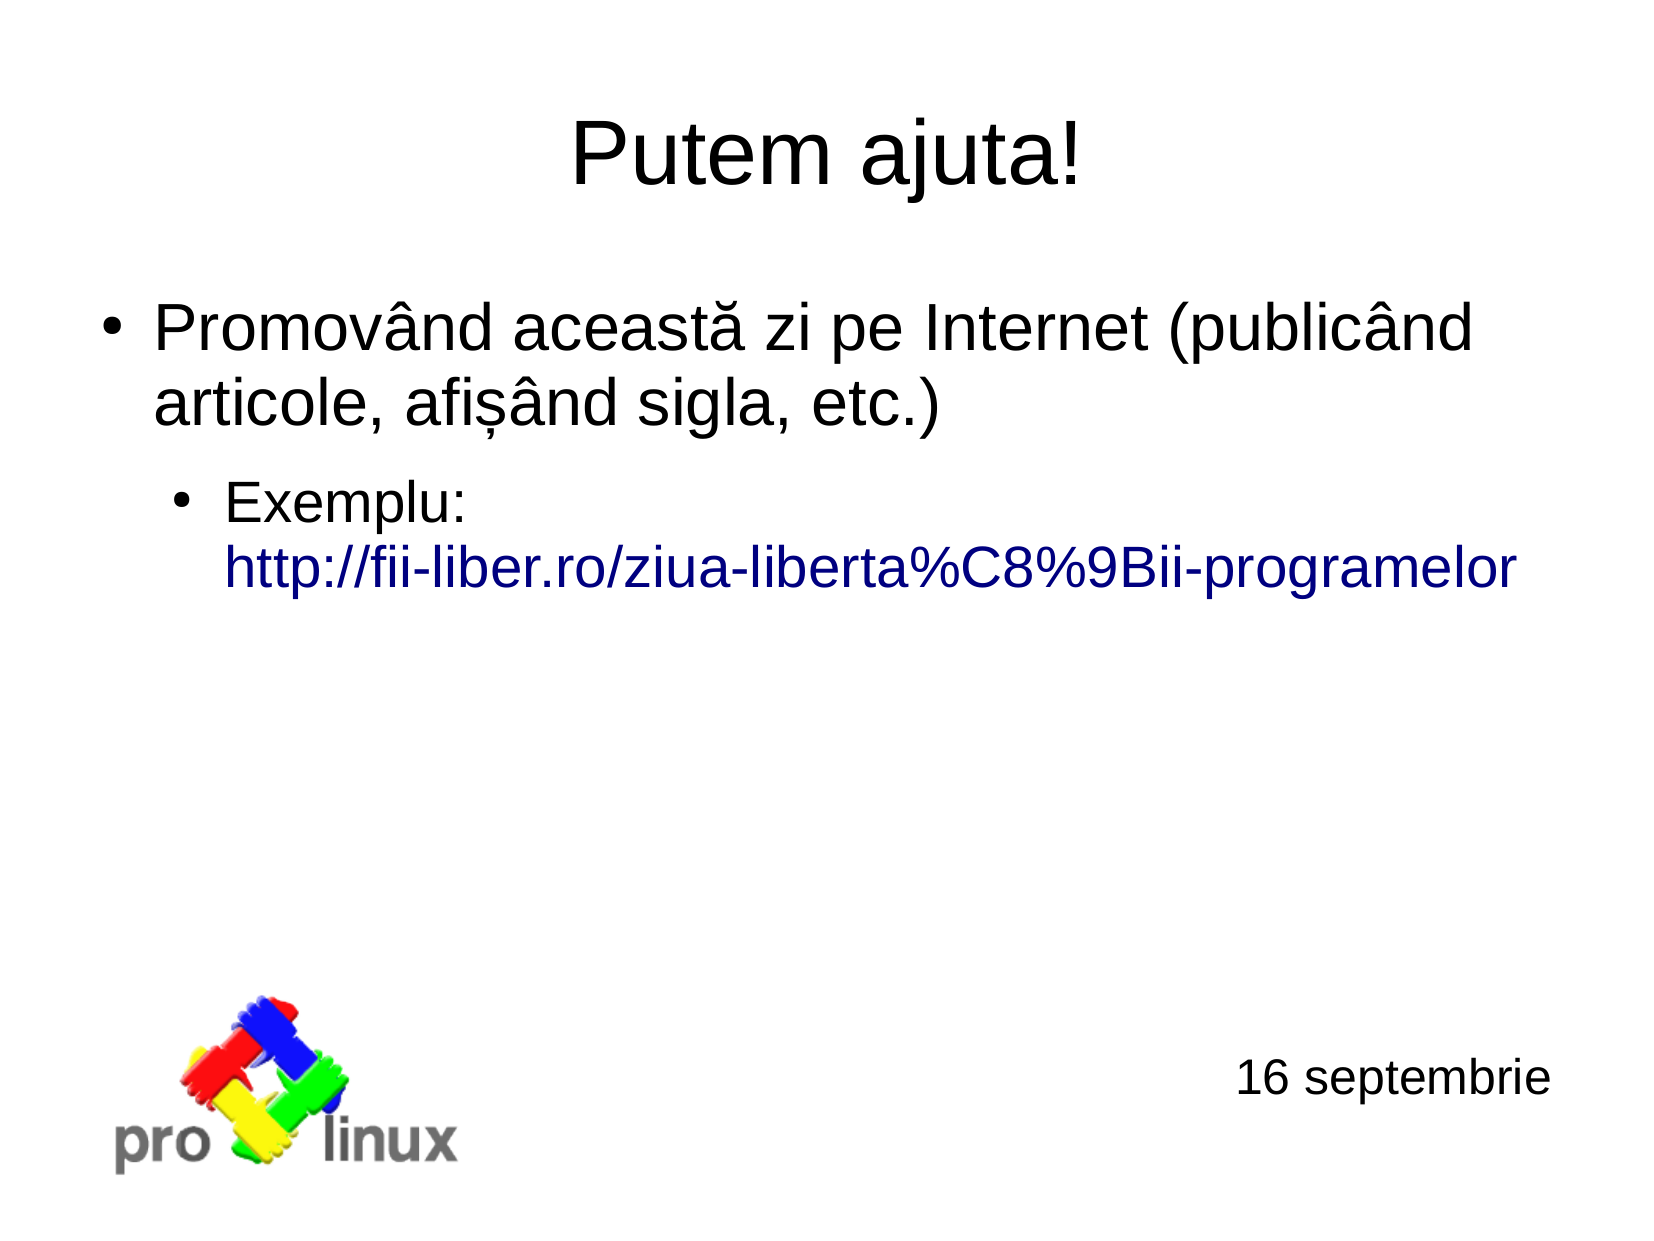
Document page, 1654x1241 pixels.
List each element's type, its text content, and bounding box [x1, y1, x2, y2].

text_box 16 septembrie [1220, 1041, 1564, 1119]
list Promovând această zi pe Internet (publicând articole, afișând sigla, etc.) Exemplu: http://fii-liber.ro/ziua-liberta%C8%9Bii-programelor [82, 290, 1571, 1109]
picture [53, 991, 523, 1180]
title Putem ajuta! [82, 56, 1571, 250]
